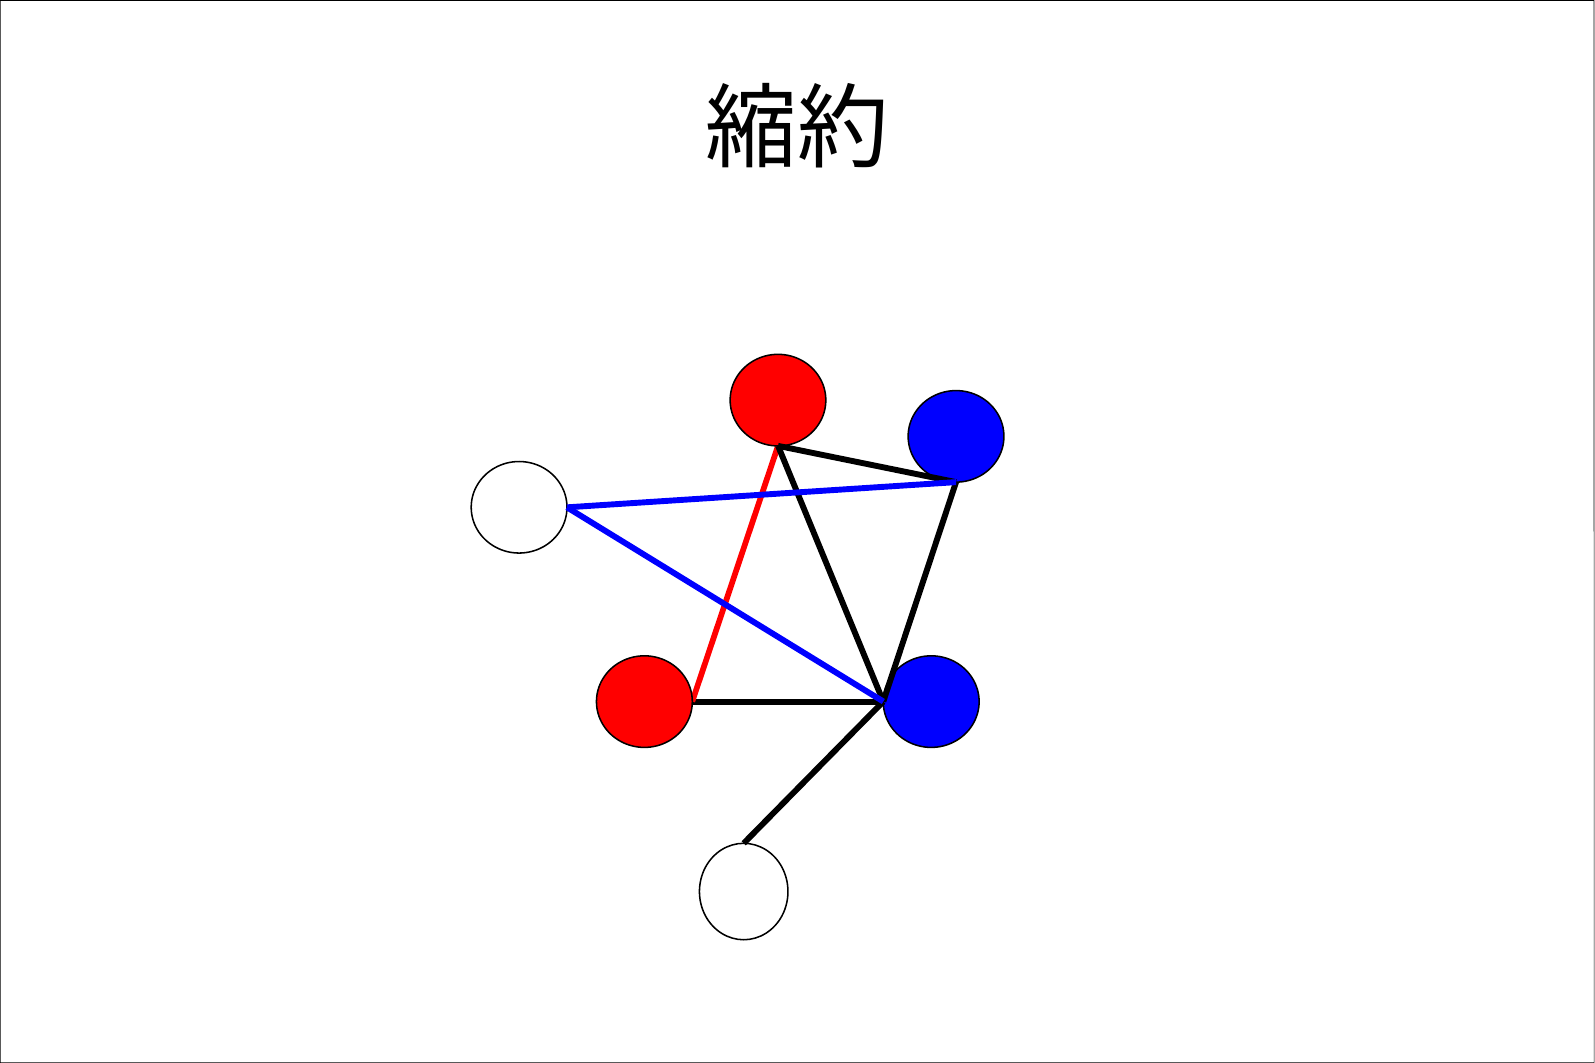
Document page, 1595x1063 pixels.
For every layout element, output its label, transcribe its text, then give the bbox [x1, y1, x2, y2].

text_box [596, 655, 693, 748]
text_box [908, 390, 1004, 483]
text_box [699, 843, 788, 940]
text_box [883, 655, 980, 748]
text_box [730, 354, 826, 446]
text_box 縮約 [79, 49, 1515, 213]
text_box [471, 461, 567, 554]
